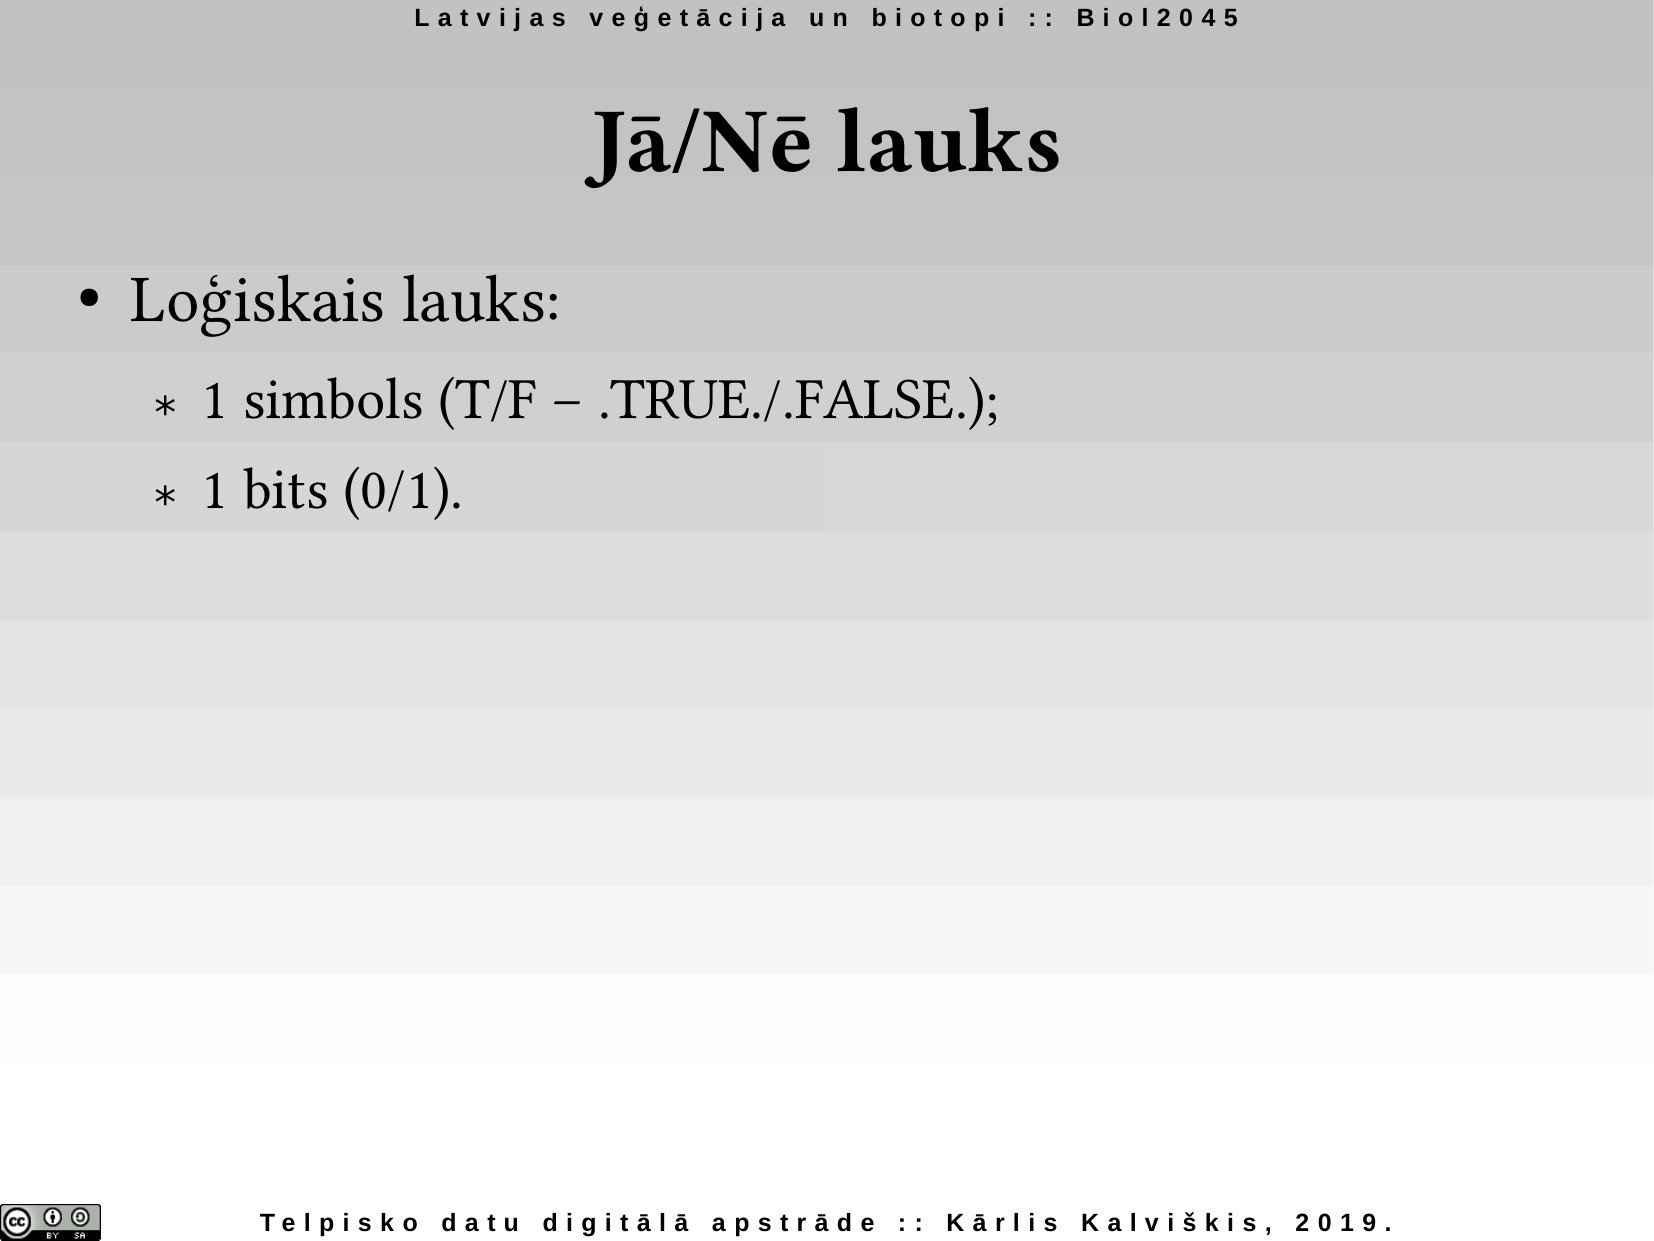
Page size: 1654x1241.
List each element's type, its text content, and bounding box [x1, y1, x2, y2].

picture [0, 0, 1654, 1241]
list Loģiskais lauks: 1 simbols (T/F – .TRUE./.FALSE.); 1 bits (0/1). [59, 261, 1596, 1175]
title Jā/Nē lauks [59, 37, 1596, 246]
